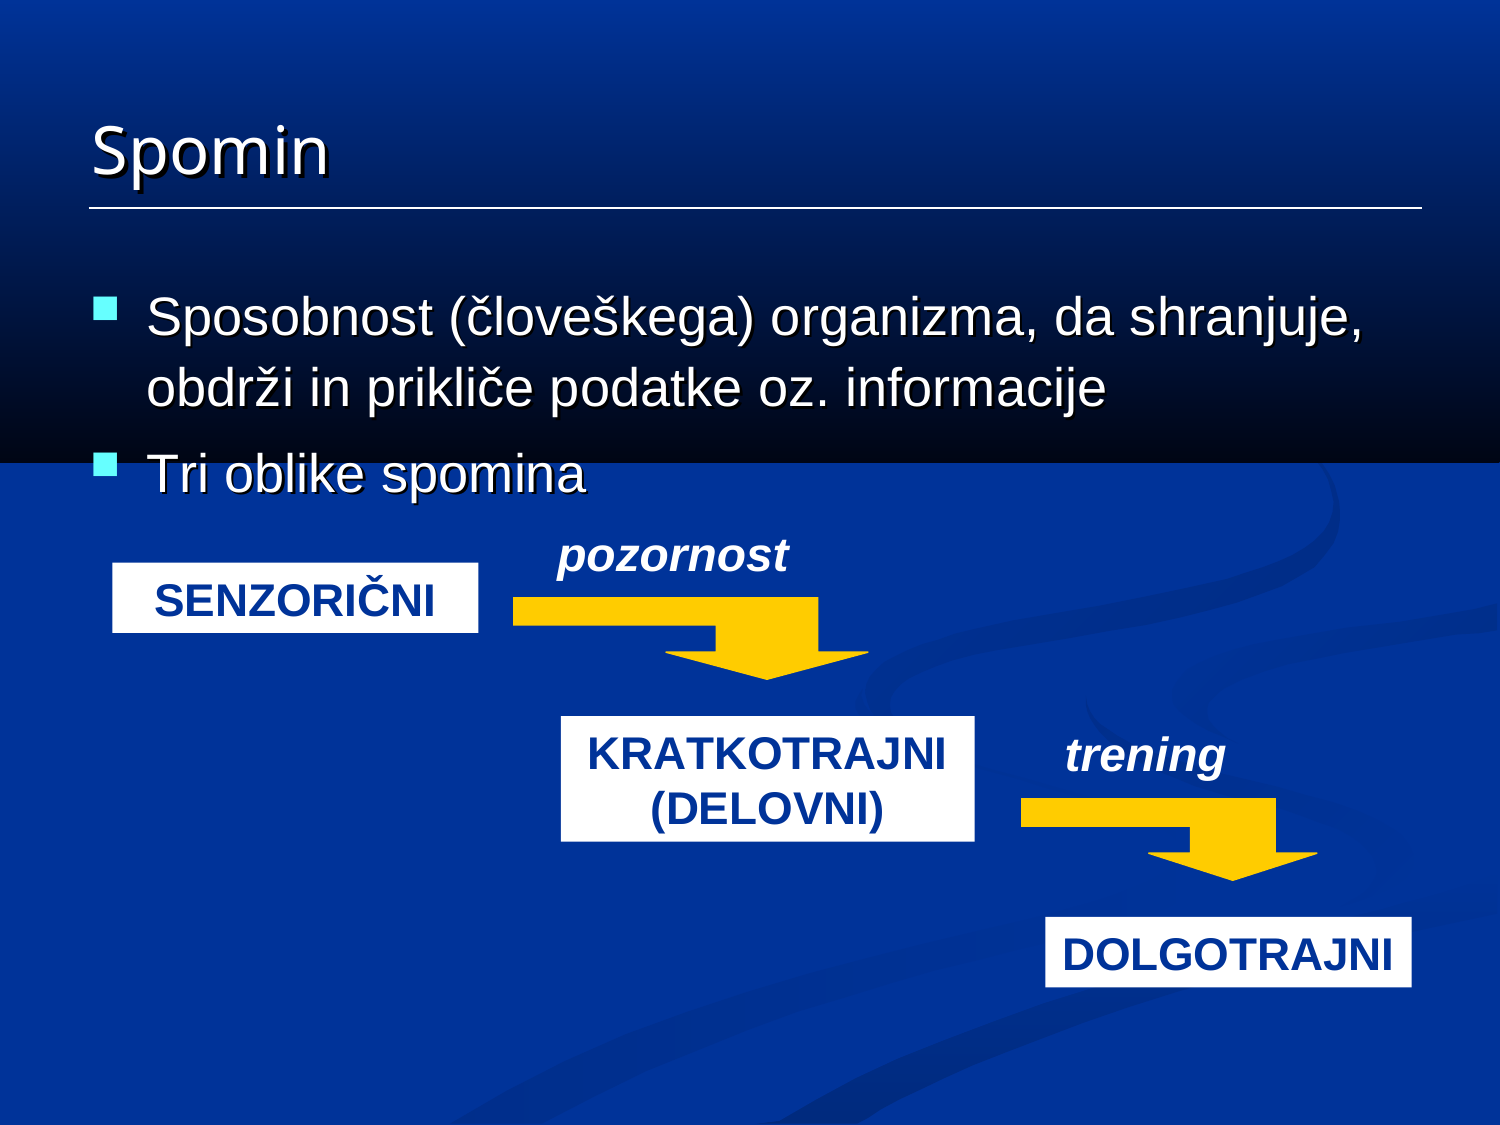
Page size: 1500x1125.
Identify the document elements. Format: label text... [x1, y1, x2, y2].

text_box SENZORIČNI [112, 562, 479, 633]
text_box Spomin [76, 54, 1352, 242]
text_box [513, 597, 869, 680]
text_box KRATKOTRAJNI (DELOVNI) [560, 716, 975, 842]
text_box pozornost [525, 515, 821, 589]
text_box DOLGOTRAJNI [1045, 916, 1412, 988]
list Sposobnost (človeškega) organizma, da shranjuje, obdrži in prikliče podatke oz. informacije Tri oblike spomina [74, 267, 1459, 680]
text_box [1021, 798, 1318, 881]
text_box trening [998, 716, 1294, 790]
